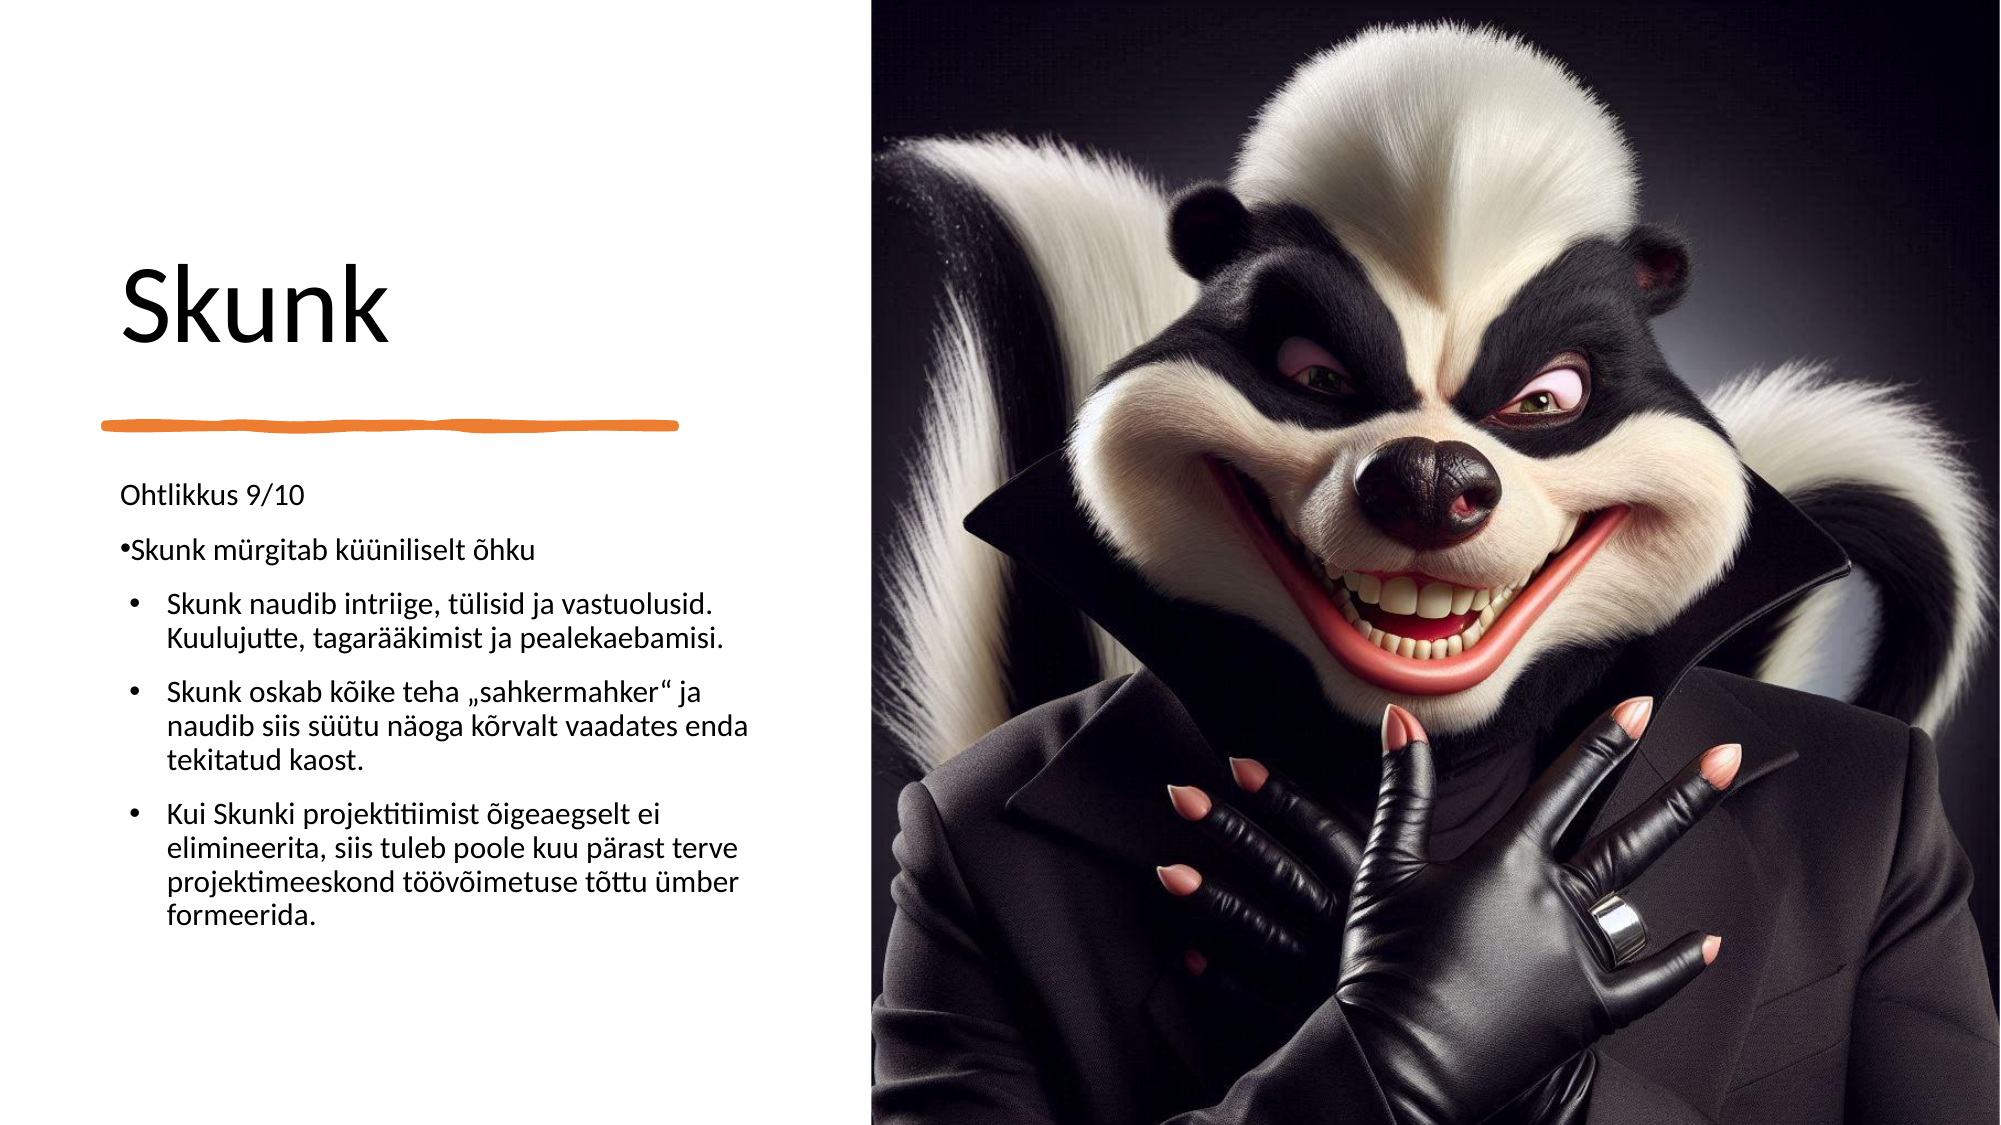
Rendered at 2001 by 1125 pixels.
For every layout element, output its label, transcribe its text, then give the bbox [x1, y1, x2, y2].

list Ohtlikkus 9/10 Skunk mürgitab küüniliselt õhku Skunk naudib intriige, tülisid ja vastuolusid. Kuulujutte, tagarääkimist ja pealekaebamisi. Skunk oskab kõike teha „sahkermahker“ ja naudib siis süütu näoga kõrvalt vaadates enda tekitatud kaost. Kui Skunki projektitiimist õigeaegselt ei elimineerita, siis tuleb poole kuu pärast terve projektimeeskond töövõimetuse tõttu ümber formeerida. [105, 471, 802, 1016]
title Skunk [105, 53, 822, 375]
picture [871, 0, 2000, 1125]
text_box [0, 0, 871, 1125]
